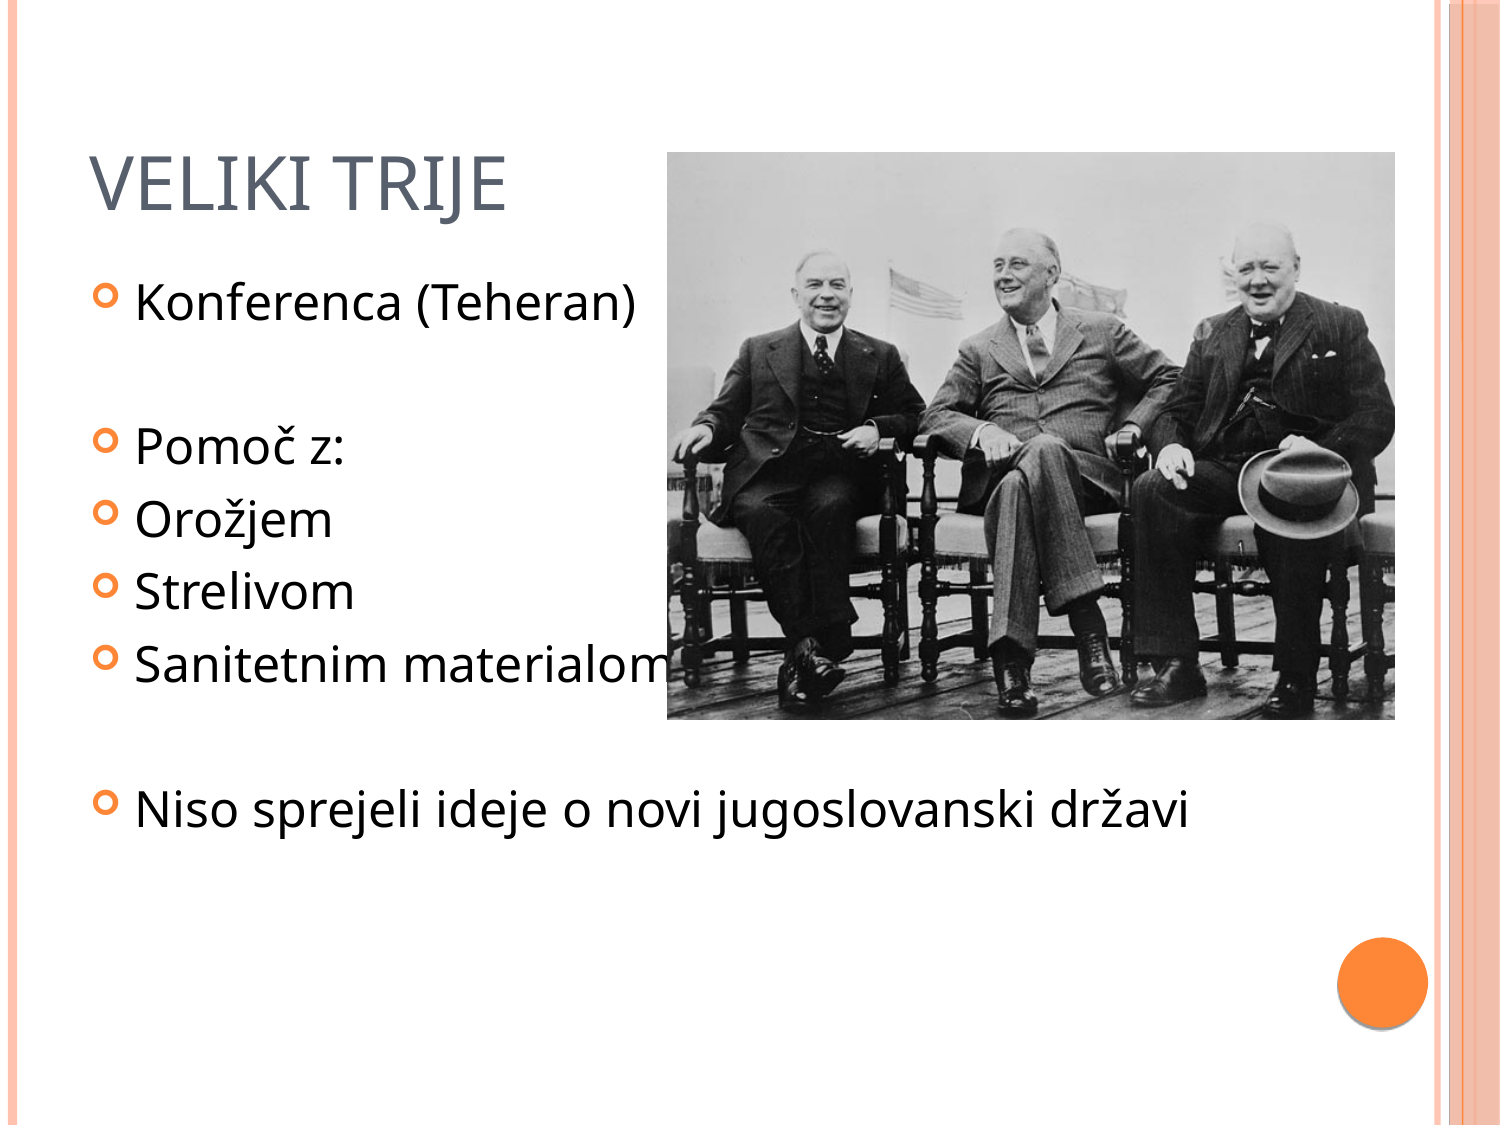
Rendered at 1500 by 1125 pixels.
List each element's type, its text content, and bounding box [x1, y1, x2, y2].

picture [667, 152, 1395, 720]
list Konferenca (Teheran) Pomoč z: Orožjem Strelivom Sanitetnim materialom Niso sprejeli ideje o novi jugoslovanski državi [75, 262, 1300, 1062]
title VELIKI TRIJE [75, 45, 1300, 233]
